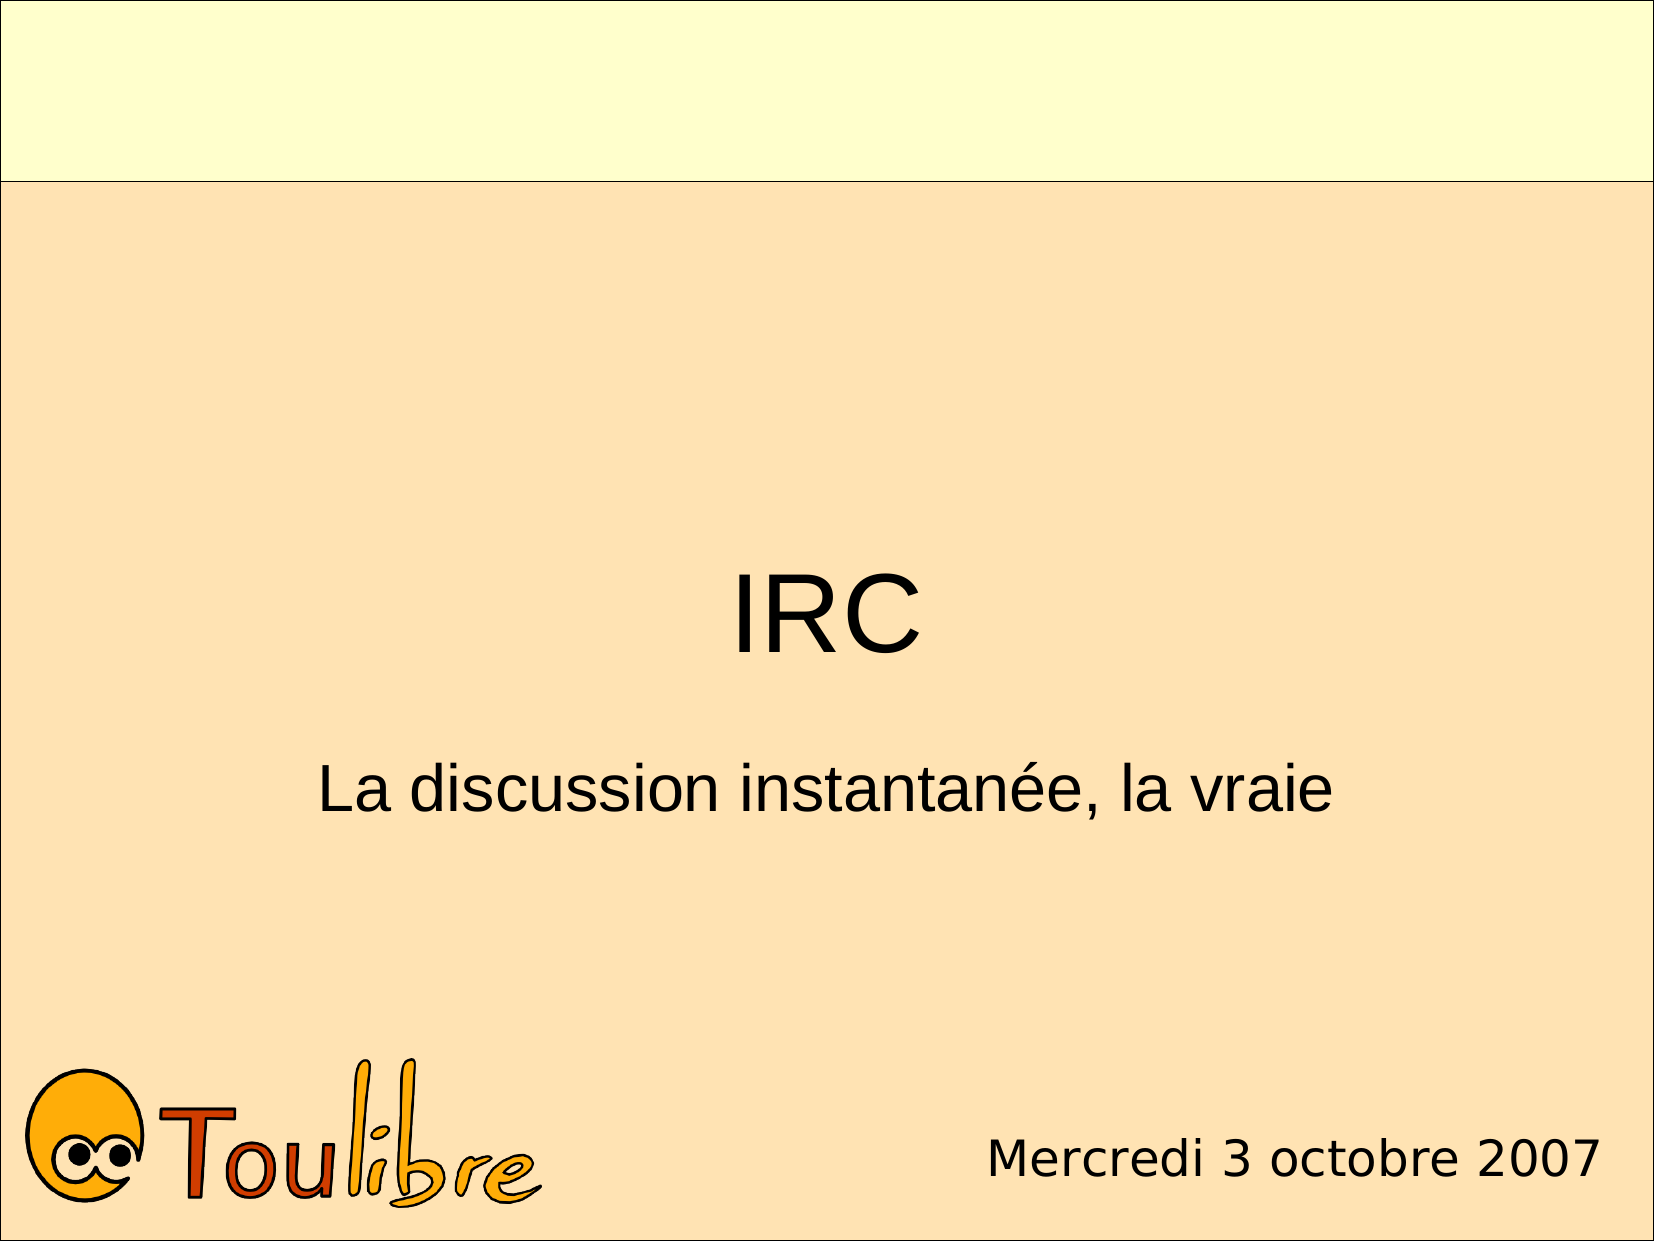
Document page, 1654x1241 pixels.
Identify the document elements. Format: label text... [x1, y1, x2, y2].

picture [25, 1058, 542, 1208]
text_box Mercredi 3 octobre 2007 [542, 1122, 1619, 1196]
subtitle IRC La discussion instantanée, la vraie [82, 279, 1571, 1098]
